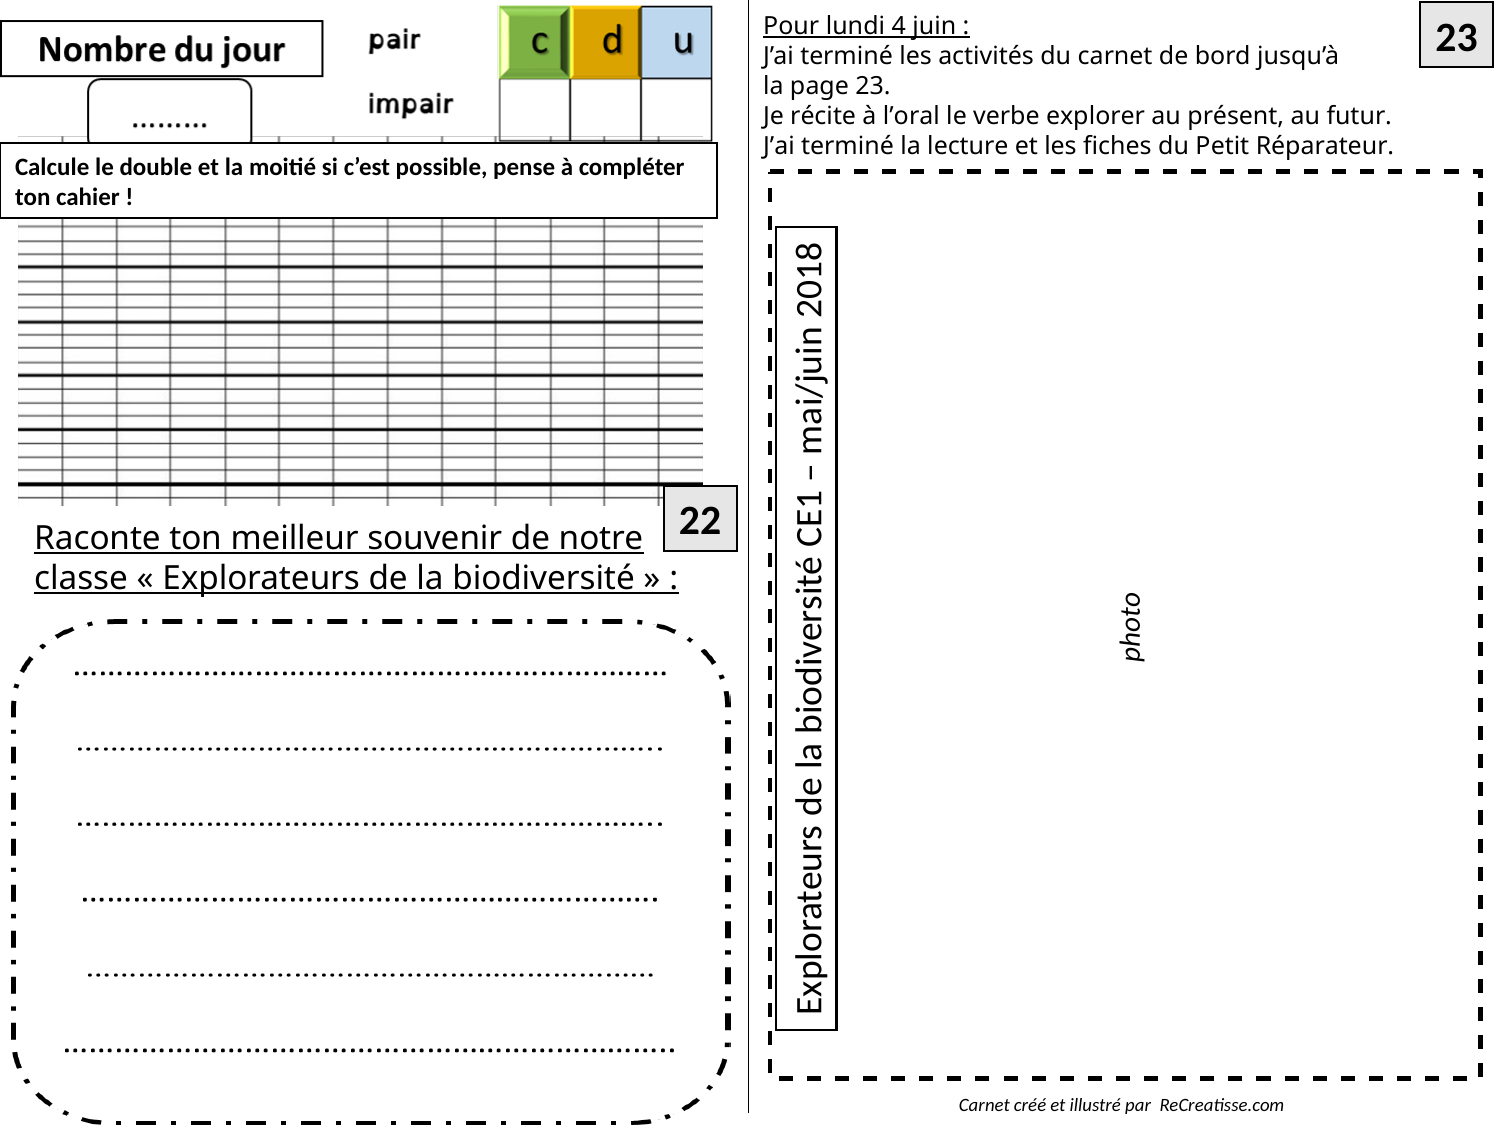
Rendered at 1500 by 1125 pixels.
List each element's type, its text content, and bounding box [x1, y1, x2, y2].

picture [0, 218, 714, 507]
picture [11, 619, 731, 1125]
text_box photo [1103, 578, 1153, 677]
text_box [770, 172, 1480, 1079]
text_box Explorateurs de la biodiversité CE1 – mai/juin 2018 [776, 227, 837, 1030]
text_box 23 [1420, 2, 1493, 67]
text_box Calcule le double et la moitié si c’est possible, pense à compléter ton cahier ! [0, 143, 717, 218]
picture [0, 0, 714, 143]
text_box Pour lundi 4 juin : J’ai terminé les activités du carnet de bord jusqu’à la page 23. Je récite à l’oral le verbe explorer au présent, au futur. J’ai terminé la lecture et les fiches du Petit Réparateur. [748, 2, 1411, 167]
text_box Raconte ton meilleur souvenir de notre classe « Explorateurs de la biodiversité » : [19, 509, 748, 604]
text_box 22 [664, 486, 737, 551]
text_box Carnet créé et illustré par ReCreatisse.com [944, 1085, 1299, 1122]
